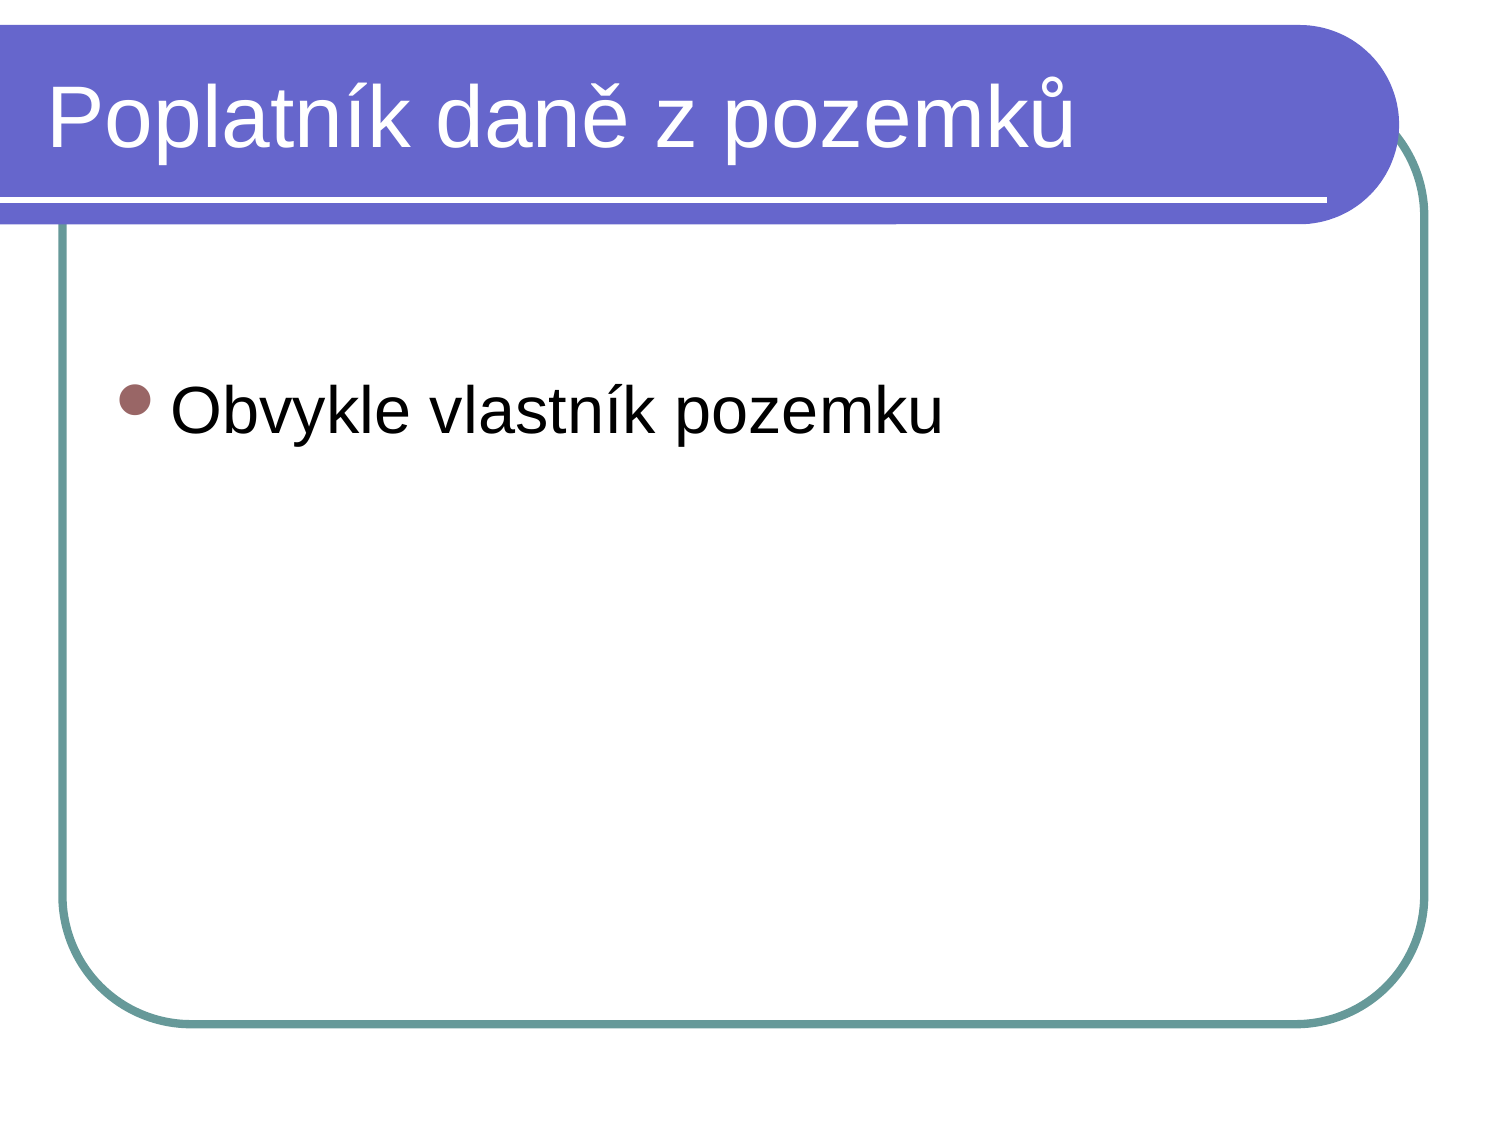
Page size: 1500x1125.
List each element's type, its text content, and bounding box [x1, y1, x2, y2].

list Obvykle vlastník pozemku [99, 262, 1401, 988]
title Poplatník daně z pozemků [31, 37, 1347, 188]
